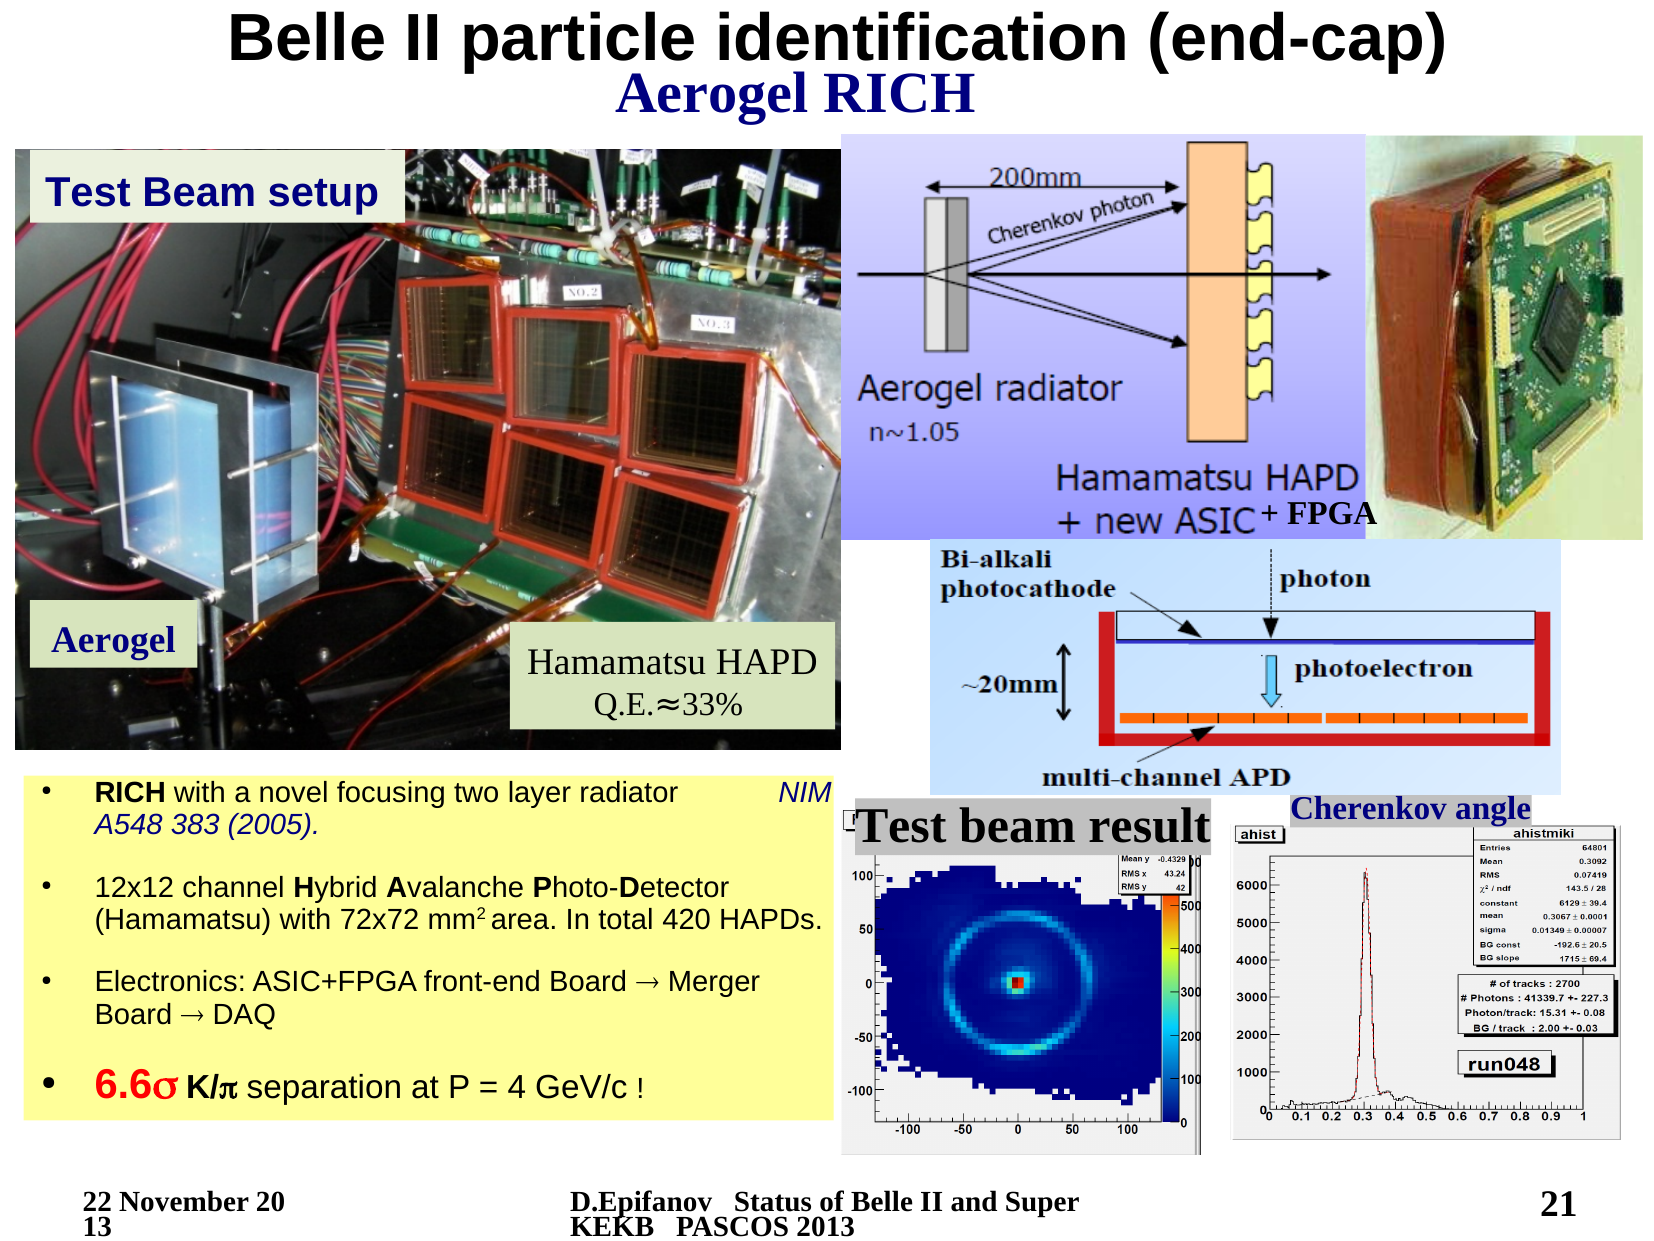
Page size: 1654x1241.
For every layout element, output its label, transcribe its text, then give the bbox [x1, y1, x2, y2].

text_box Test beam result [855, 798, 1212, 856]
picture [840, 809, 1201, 1156]
picture [1230, 824, 1621, 1141]
text_box + FPGA [1260, 495, 1378, 533]
text_box Cherenkov angle [1290, 796, 1532, 828]
title Belle II particle identification (end-cap) [210, 0, 1486, 76]
text_box Aerogel RICH [615, 60, 976, 126]
text_box Test Beam setup [30, 149, 406, 223]
text_box Aerogel [29, 600, 198, 668]
text_box Hamamatsu HAPD Q.E.≈33% [509, 621, 836, 730]
picture [15, 134, 1643, 796]
list RICH with a novel focusing two layer radiator NIM A548 383 (2005). 12x12 channel Hybrid Avalanche Photo-Detector (Hamamatsu) with 72x72 mm2 area. In total 420 HAPDs. Electronics: ASIC+FPGA front-end Board  Merger Board  DAQ 6.6 K/ separation at P = 4 GeV/c ! [23, 775, 834, 1121]
